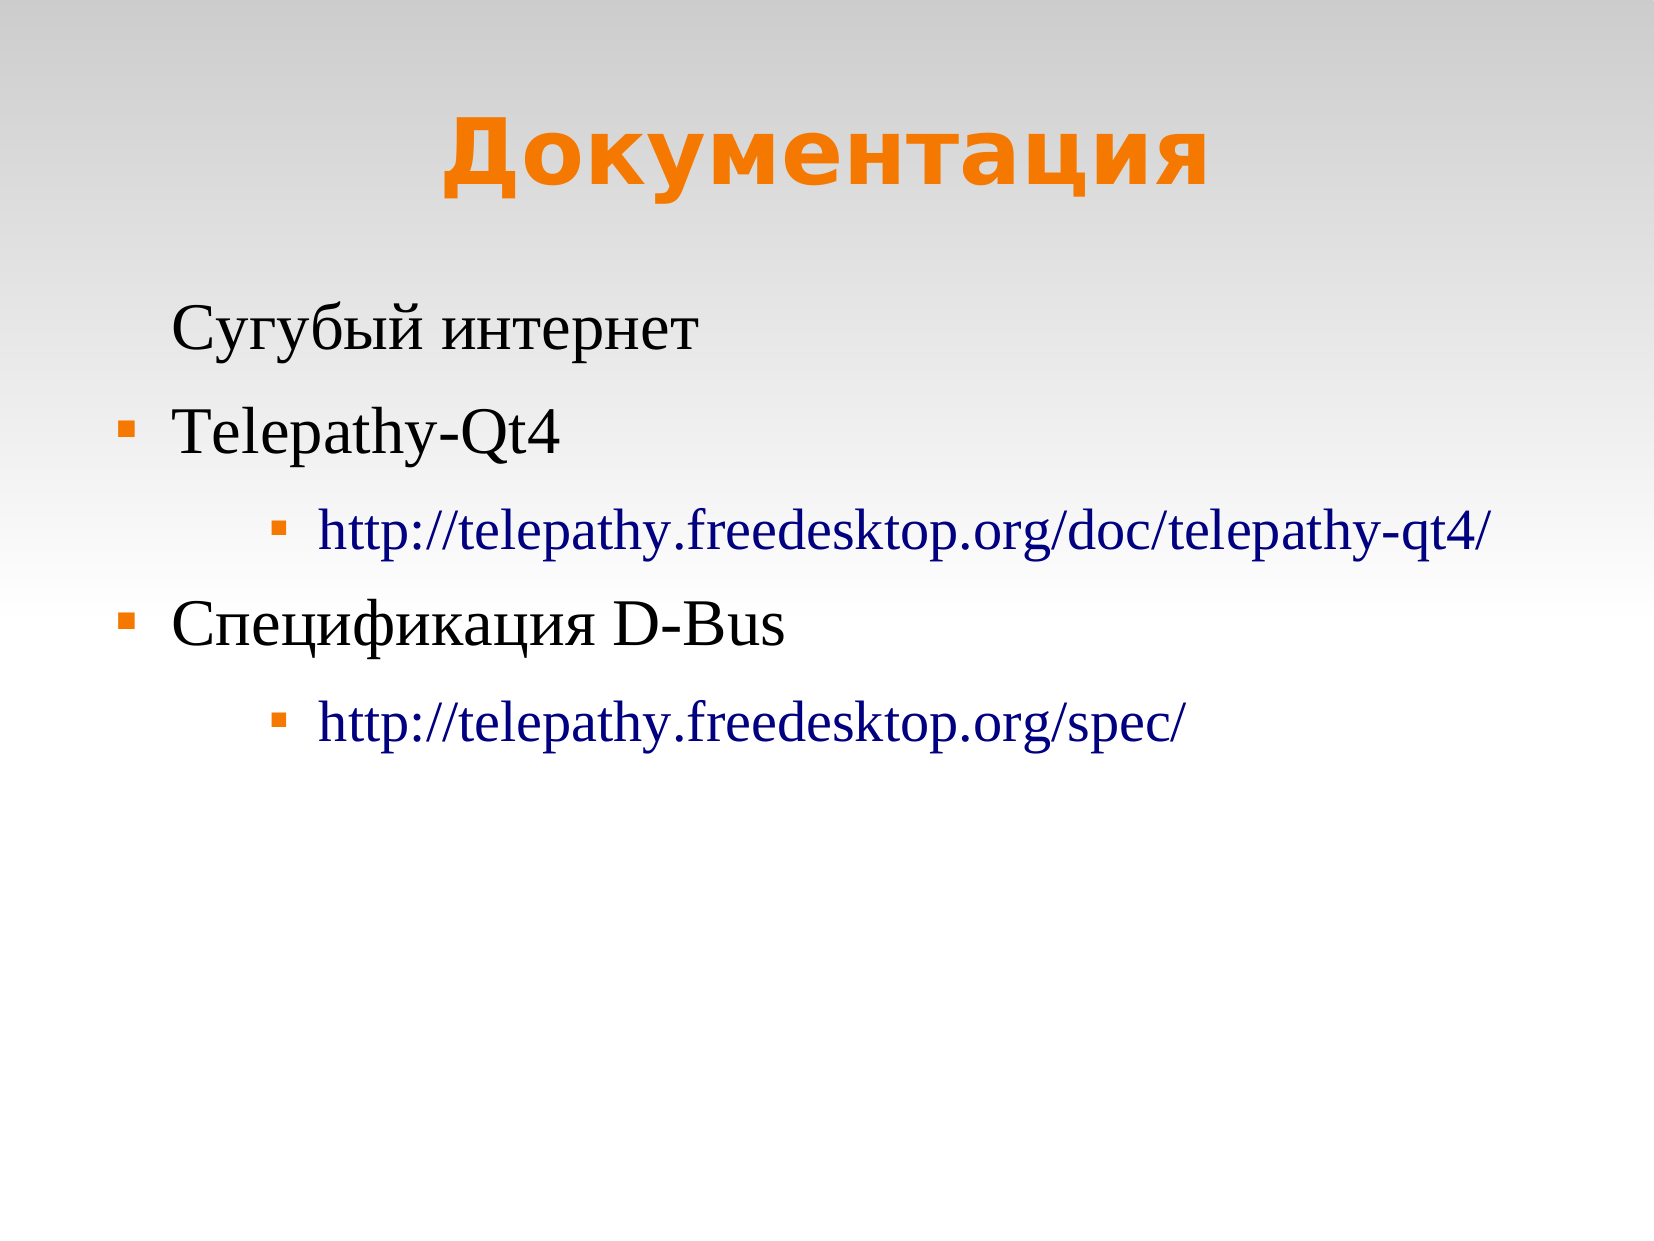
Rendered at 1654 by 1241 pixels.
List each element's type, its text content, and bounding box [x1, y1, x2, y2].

title Документация [82, 56, 1571, 250]
list Сугубый интернет Telepathy-Qt4 http://telepathy.freedesktop.org/doc/telepathy-qt4/ Спецификация D-Bus http://telepathy.freedesktop.org/spec/ [82, 290, 1571, 1094]
